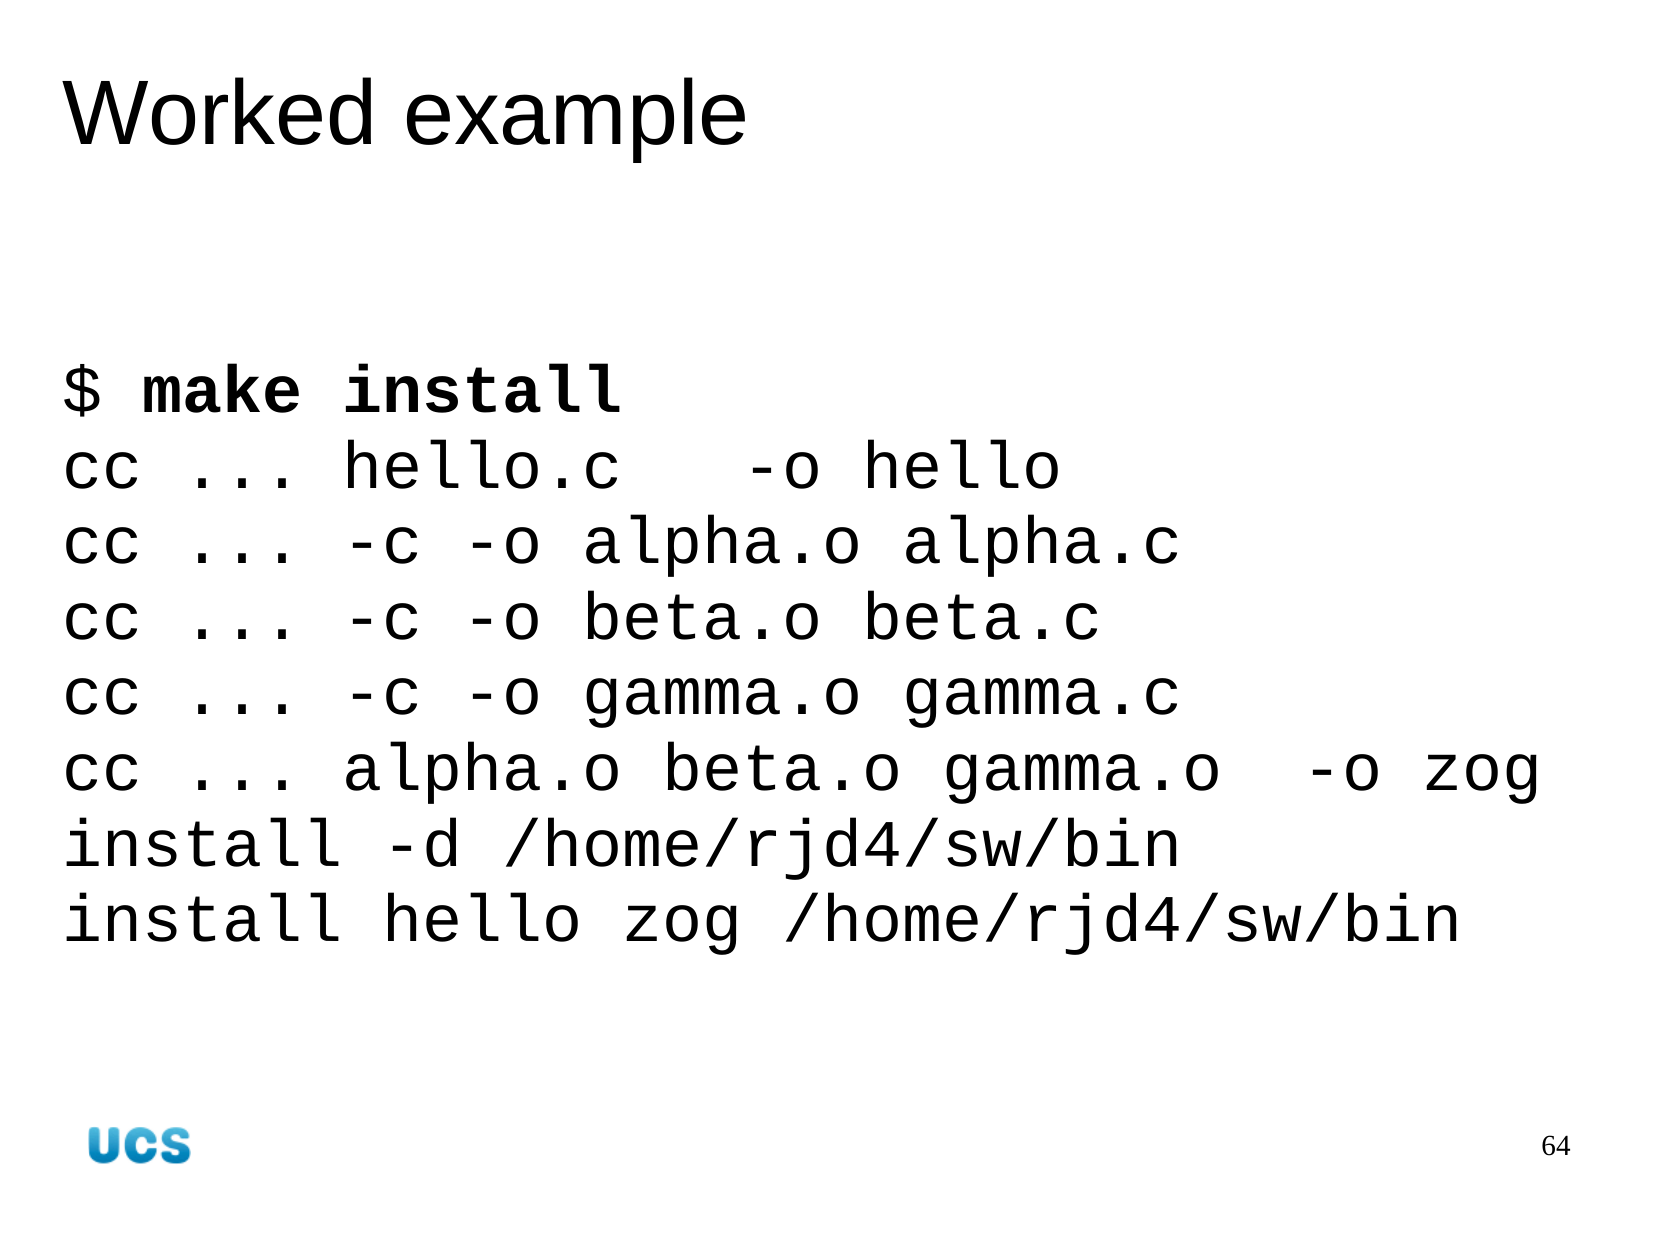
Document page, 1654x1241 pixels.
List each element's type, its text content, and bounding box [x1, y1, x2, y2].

text_box Worked example [59, 59, 754, 168]
picture [88, 1126, 191, 1165]
text_box $ make install cc ... hello.c -o hello cc ... -c -o alpha.o alpha.c cc ... -c -o beta.o beta.c cc ... -c -o gamma.o gamma.c cc ... alpha.o beta.o gamma.o -o zog install -d /home/rjd4/sw/bin install hello zog /home/rjd4/sw/bin [59, 354, 1546, 1041]
